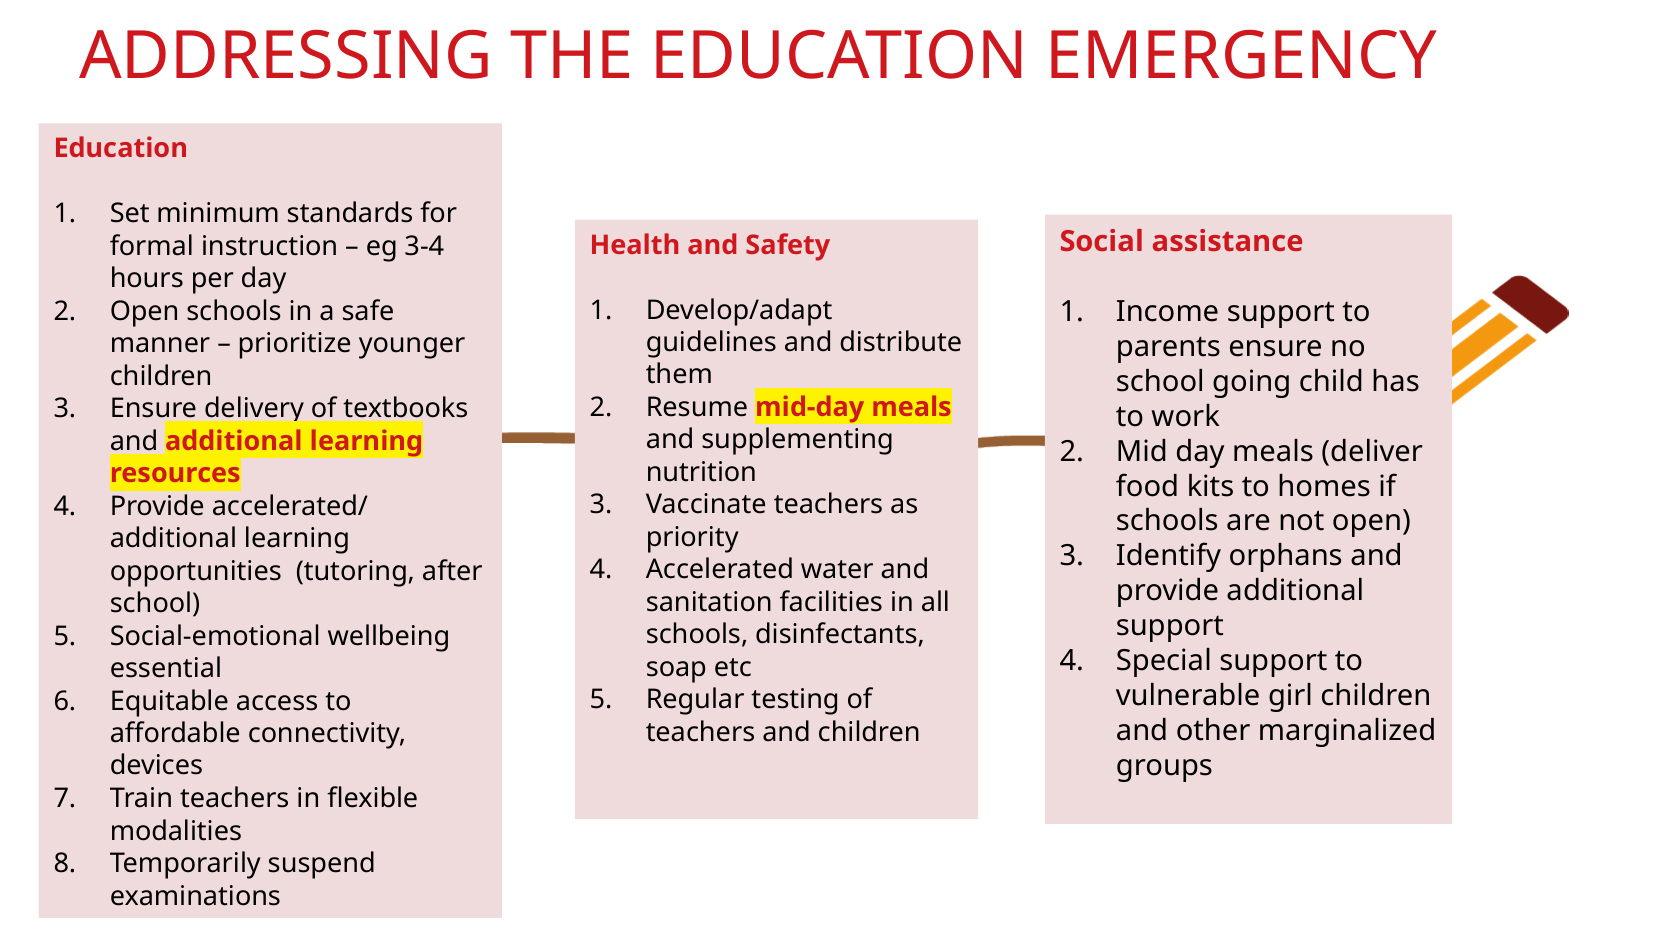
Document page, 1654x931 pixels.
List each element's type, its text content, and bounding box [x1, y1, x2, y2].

text_box Social assistance Income support to parents ensure no school going child has to work Mid day meals (deliver food kits to homes if schools are not open) Identify orphans and provide additional support Special support to vulnerable girl children and other marginalized groups [1044, 214, 1452, 824]
picture [1452, 275, 1569, 453]
text_box ADDRESSING THE EDUCATION EMERGENCY [79, 20, 1618, 94]
text_box Health and Safety Develop/adapt guidelines and distribute them Resume mid-day meals and supplementing nutrition Vaccinate teachers as priority Accelerated water and sanitation facilities in all schools, disinfectants, soap etc Regular testing of teachers and children [574, 219, 979, 820]
text_box Education Set minimum standards for formal instruction – eg 3-4 hours per day Open schools in a safe manner – prioritize younger children Ensure delivery of textbooks and additional learning resources Provide accelerated/ additional learning opportunities (tutoring, after school) Social-emotional wellbeing essential Equitable access to affordable connectivity, devices Train teachers in flexible modalities Temporarily suspend examinations [38, 123, 502, 918]
picture [502, 275, 574, 453]
picture [979, 275, 1044, 453]
